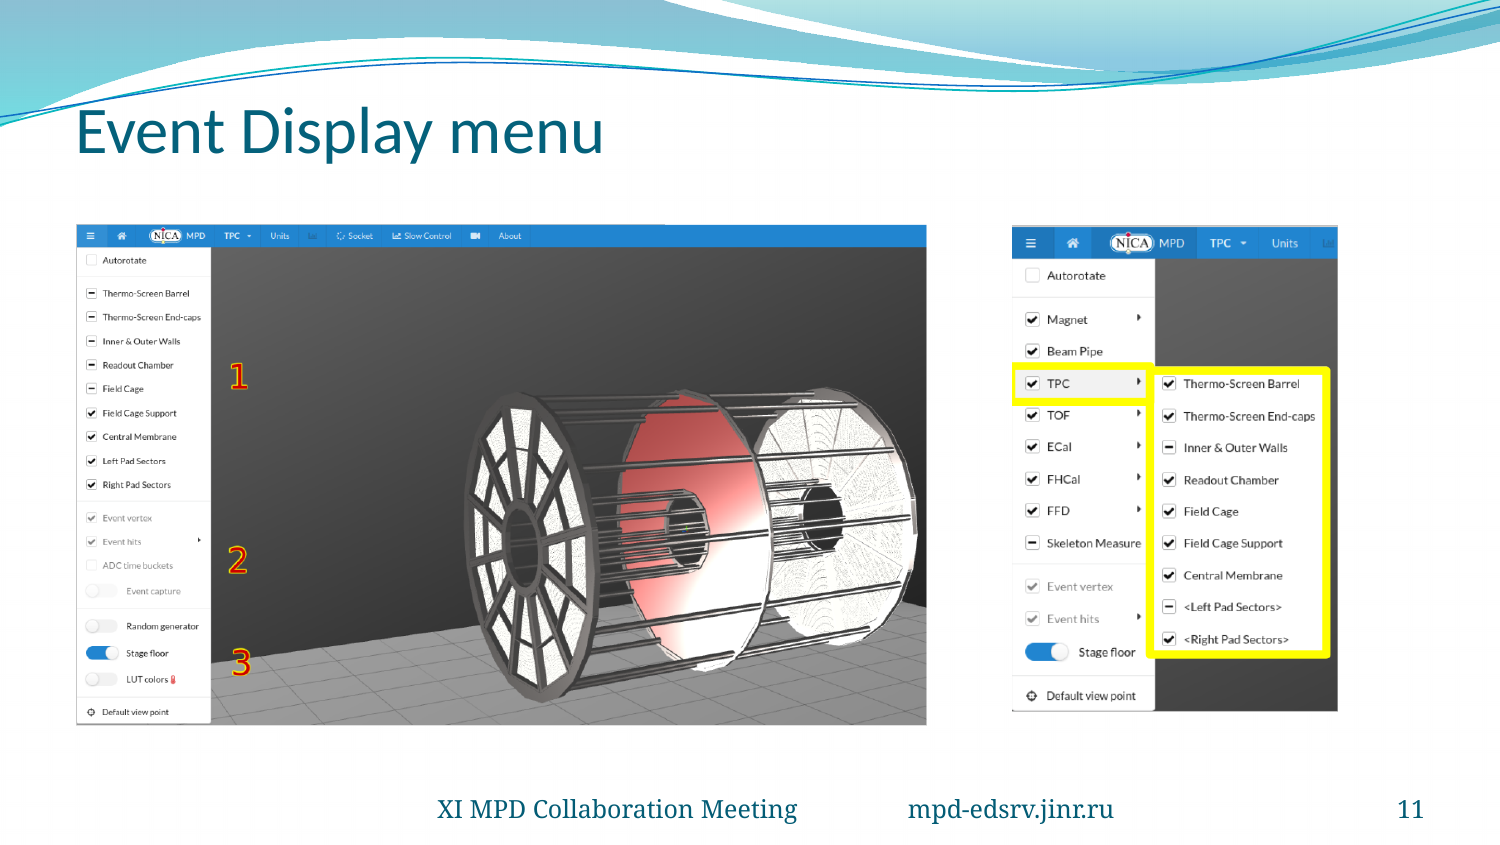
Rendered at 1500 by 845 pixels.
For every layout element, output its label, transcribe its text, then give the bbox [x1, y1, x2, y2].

title Event Display menu [75, 86, 1425, 188]
picture [75, 224, 927, 726]
picture [1012, 224, 1338, 713]
